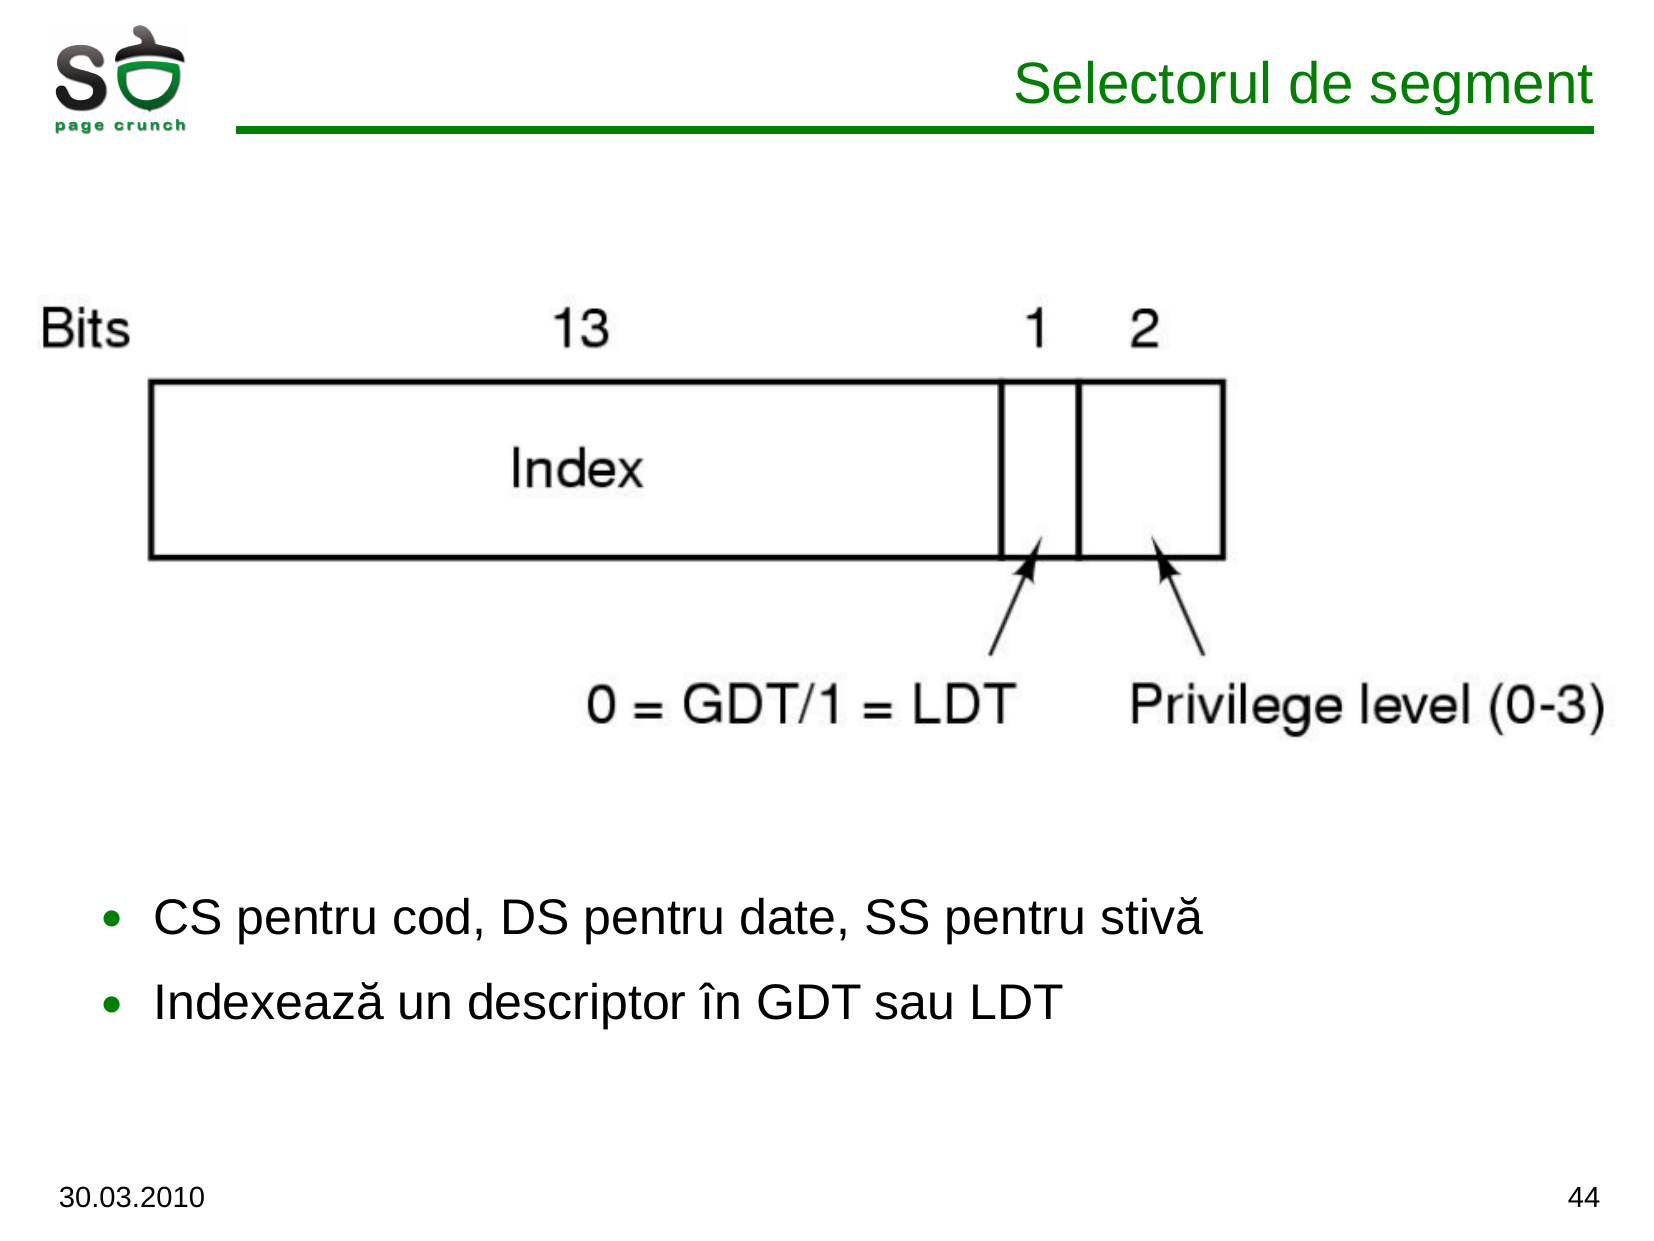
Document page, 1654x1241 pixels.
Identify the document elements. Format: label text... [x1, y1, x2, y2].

picture [53, 23, 188, 136]
title Selectorul de segment [236, 49, 1595, 119]
picture [37, 294, 1617, 742]
list CS pentru cod, DS pentru date, SS pentru stivă Indexează un descriptor în GDT sau LDT [82, 825, 1571, 1094]
